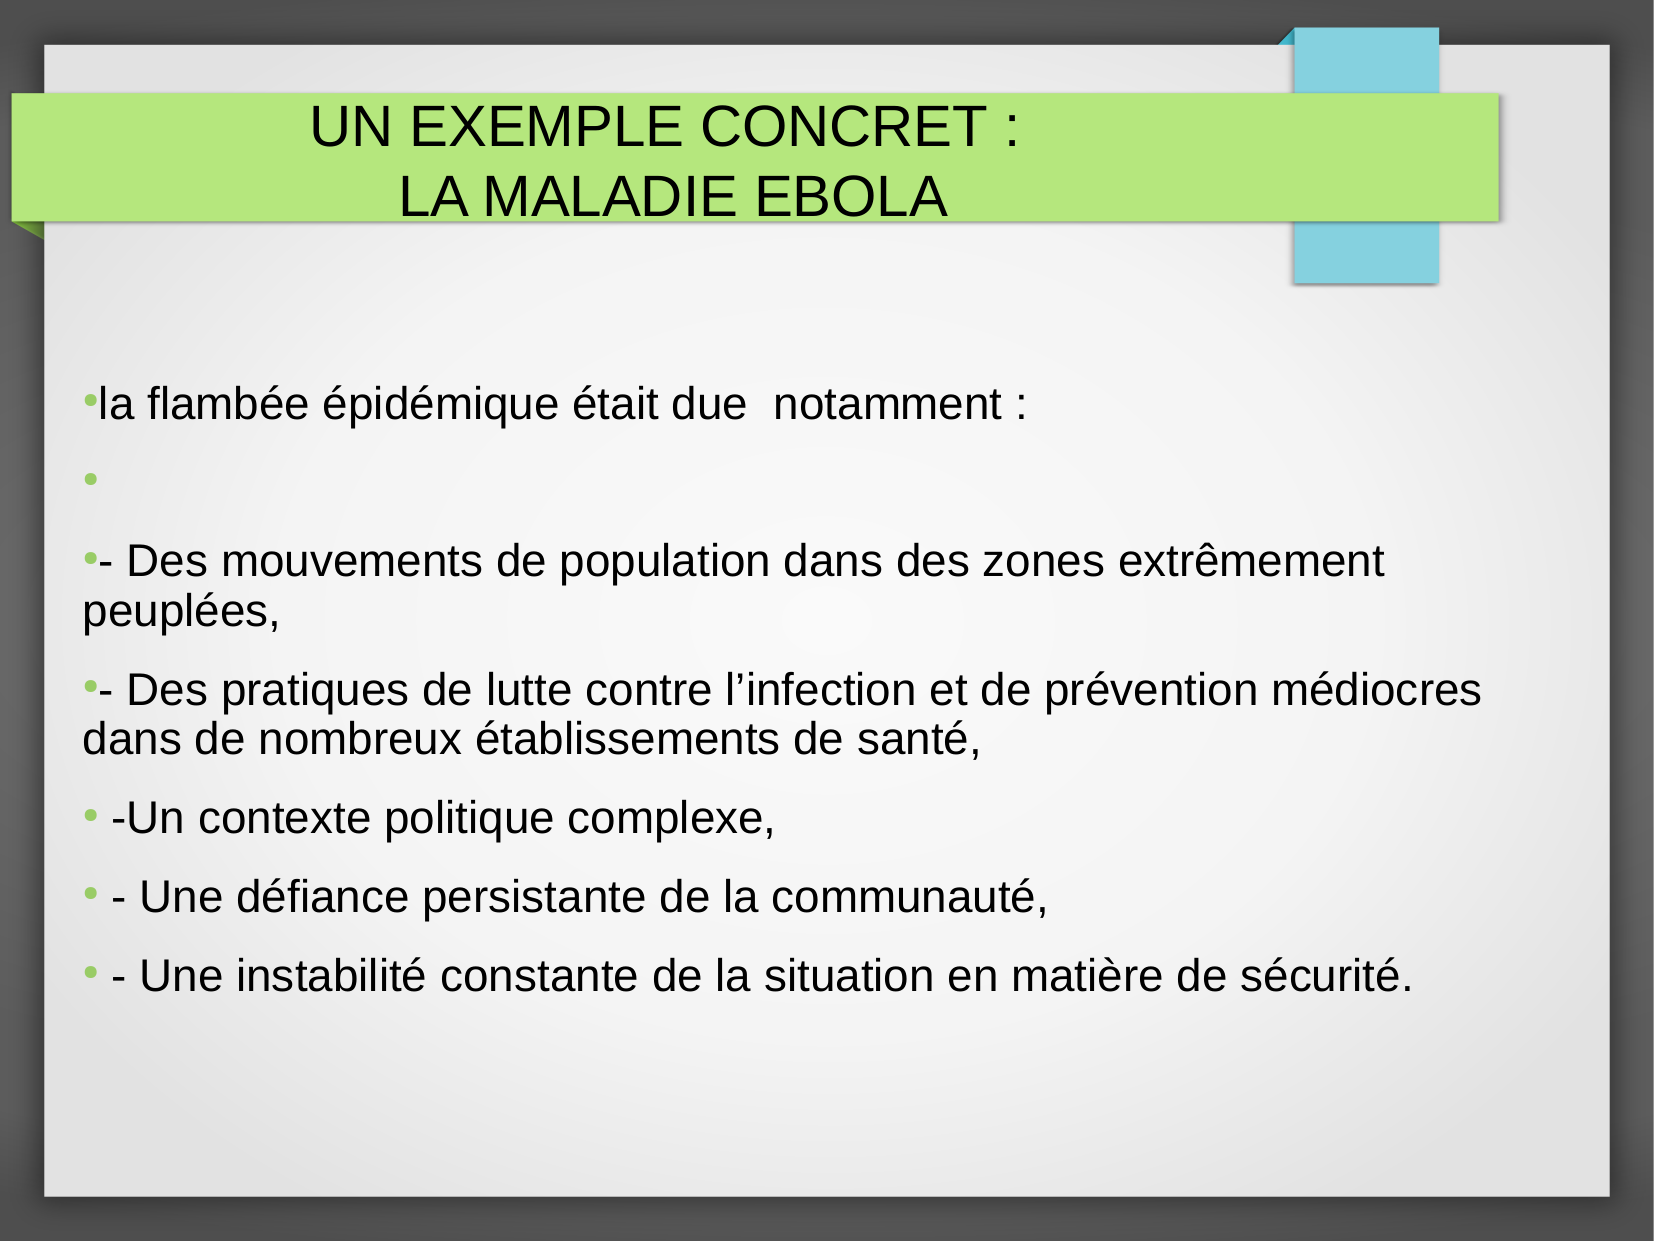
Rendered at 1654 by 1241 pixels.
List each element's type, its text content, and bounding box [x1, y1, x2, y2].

list la flambée épidémique était due notamment : - Des mouvements de population dans des zones extrêmement peuplées, - Des pratiques de lutte contre l’infection et de prévention médiocres dans de nombreux établissements de santé, -Un contexte politique complexe, - Une défiance persistante de la communauté, - Une instabilité constante de la situation en matière de sécurité. [82, 295, 1571, 1015]
title UN EXEMPLE CONCRET : LA MALADIE EBOLA [82, 88, 1264, 219]
